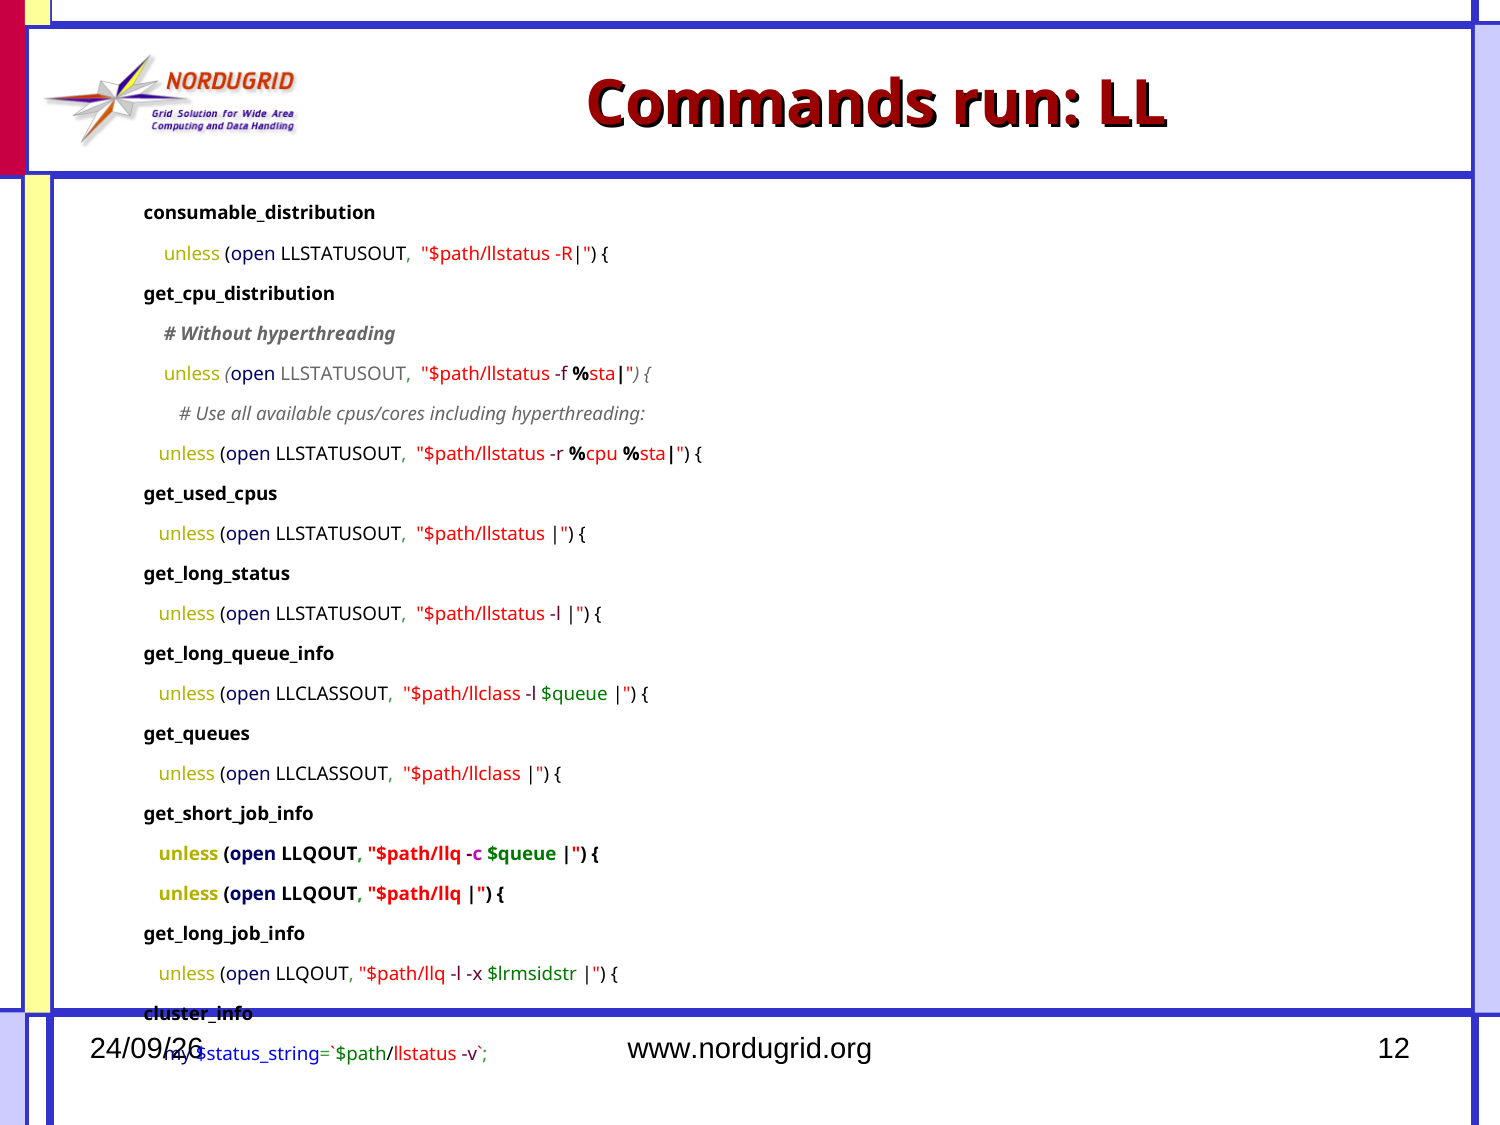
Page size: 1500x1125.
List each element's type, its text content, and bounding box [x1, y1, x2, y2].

list consumable_distribution unless (open LLSTATUSOUT, "$path/llstatus -R|") { get_cpu_distribution # Without hyperthreading unless (open LLSTATUSOUT, "$path/llstatus -f %sta|") { # Use all available cpus/cores including hyperthreading: unless (open LLSTATUSOUT, "$path/llstatus -r %cpu %sta|") { get_used_cpus unless (open LLSTATUSOUT, "$path/llstatus |") { get_long_status unless (open LLSTATUSOUT, "$path/llstatus -l |") { get_long_queue_info unless (open LLCLASSOUT, "$path/llclass -l $queue |") { get_queues unless (open LLCLASSOUT, "$path/llclass |") { get_short_job_info unless (open LLQOUT, "$path/llq -c $queue |") { unless (open LLQOUT, "$path/llq |") { get_long_job_info unless (open LLQOUT, "$path/llq -l -x $lrmsidstr |") { cluster_info my $status_string=`$path/llstatus -v`; [87, 200, 1426, 1027]
title Commands run: LL [324, 17, 1428, 183]
picture [40, 49, 301, 148]
